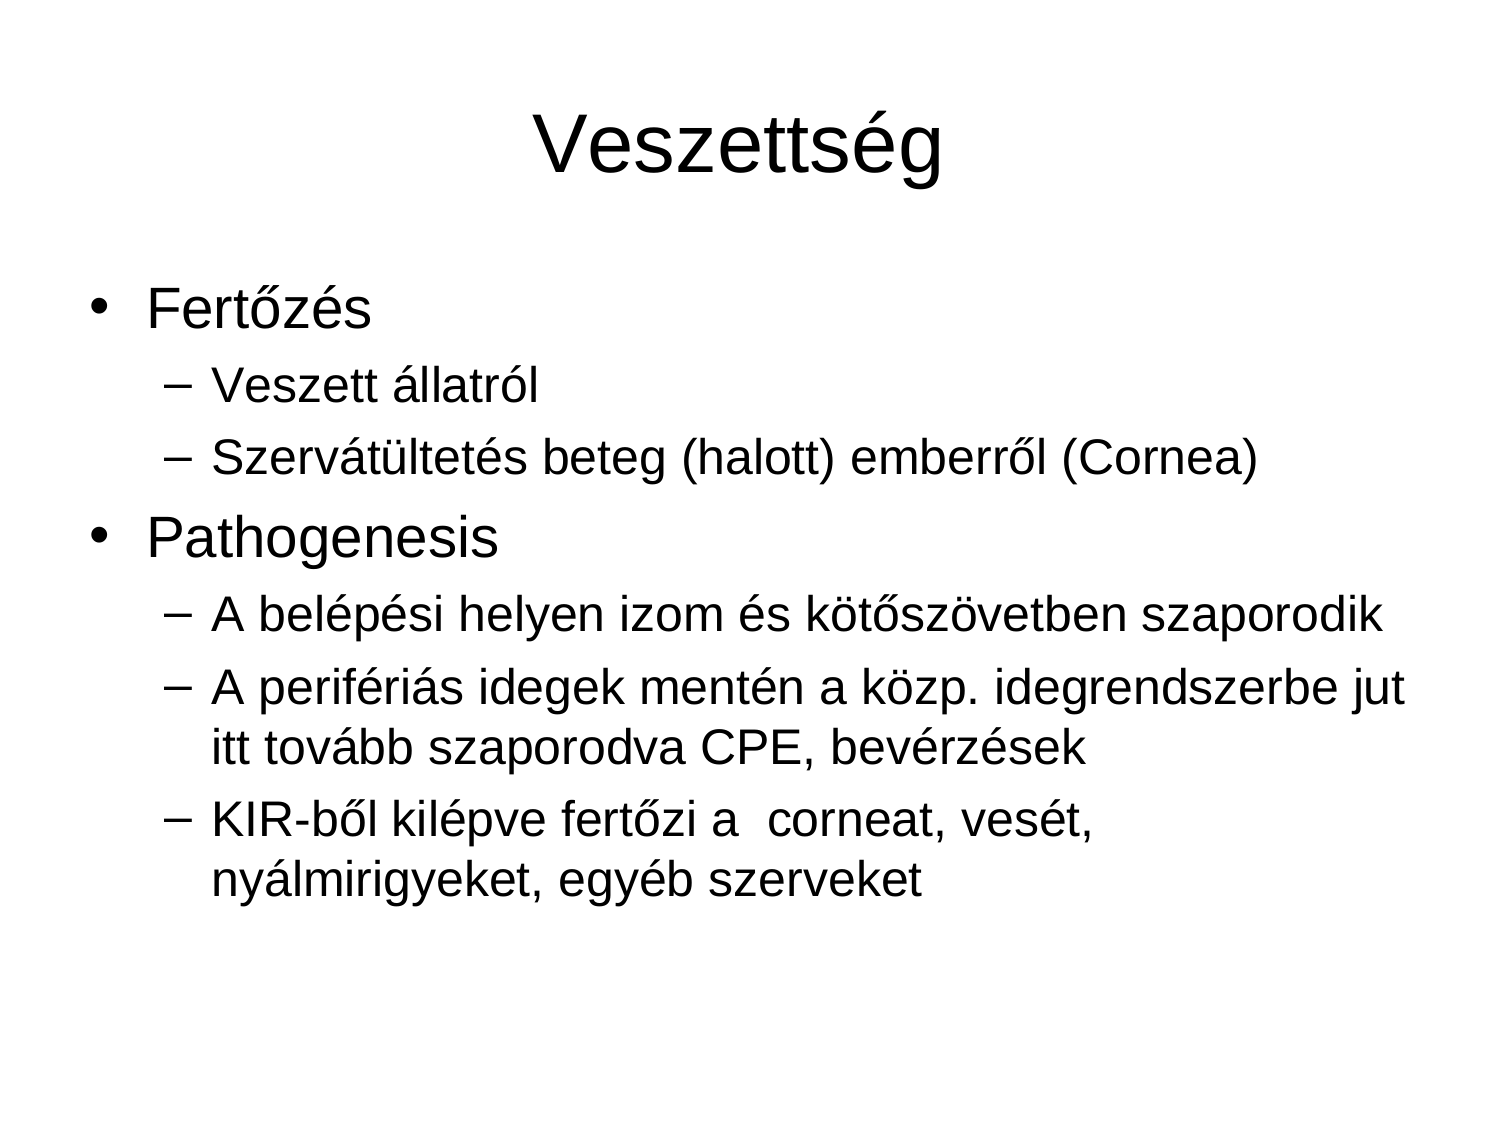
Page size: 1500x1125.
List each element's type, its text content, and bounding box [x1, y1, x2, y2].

list Fertőzés Veszett állatról Szervátültetés beteg (halott) emberről (Cornea) Pathogenesis A belépési helyen izom és kötőszövetben szaporodik A perifériás idegek mentén a közp. idegrendszerbe jut itt tovább szaporodva CPE, bevérzések KIR-ből kilépve fertőzi a corneat, vesét, nyálmirigyeket, egyéb szerveket [75, 262, 1426, 1005]
title Veszettség [75, 45, 1426, 233]
